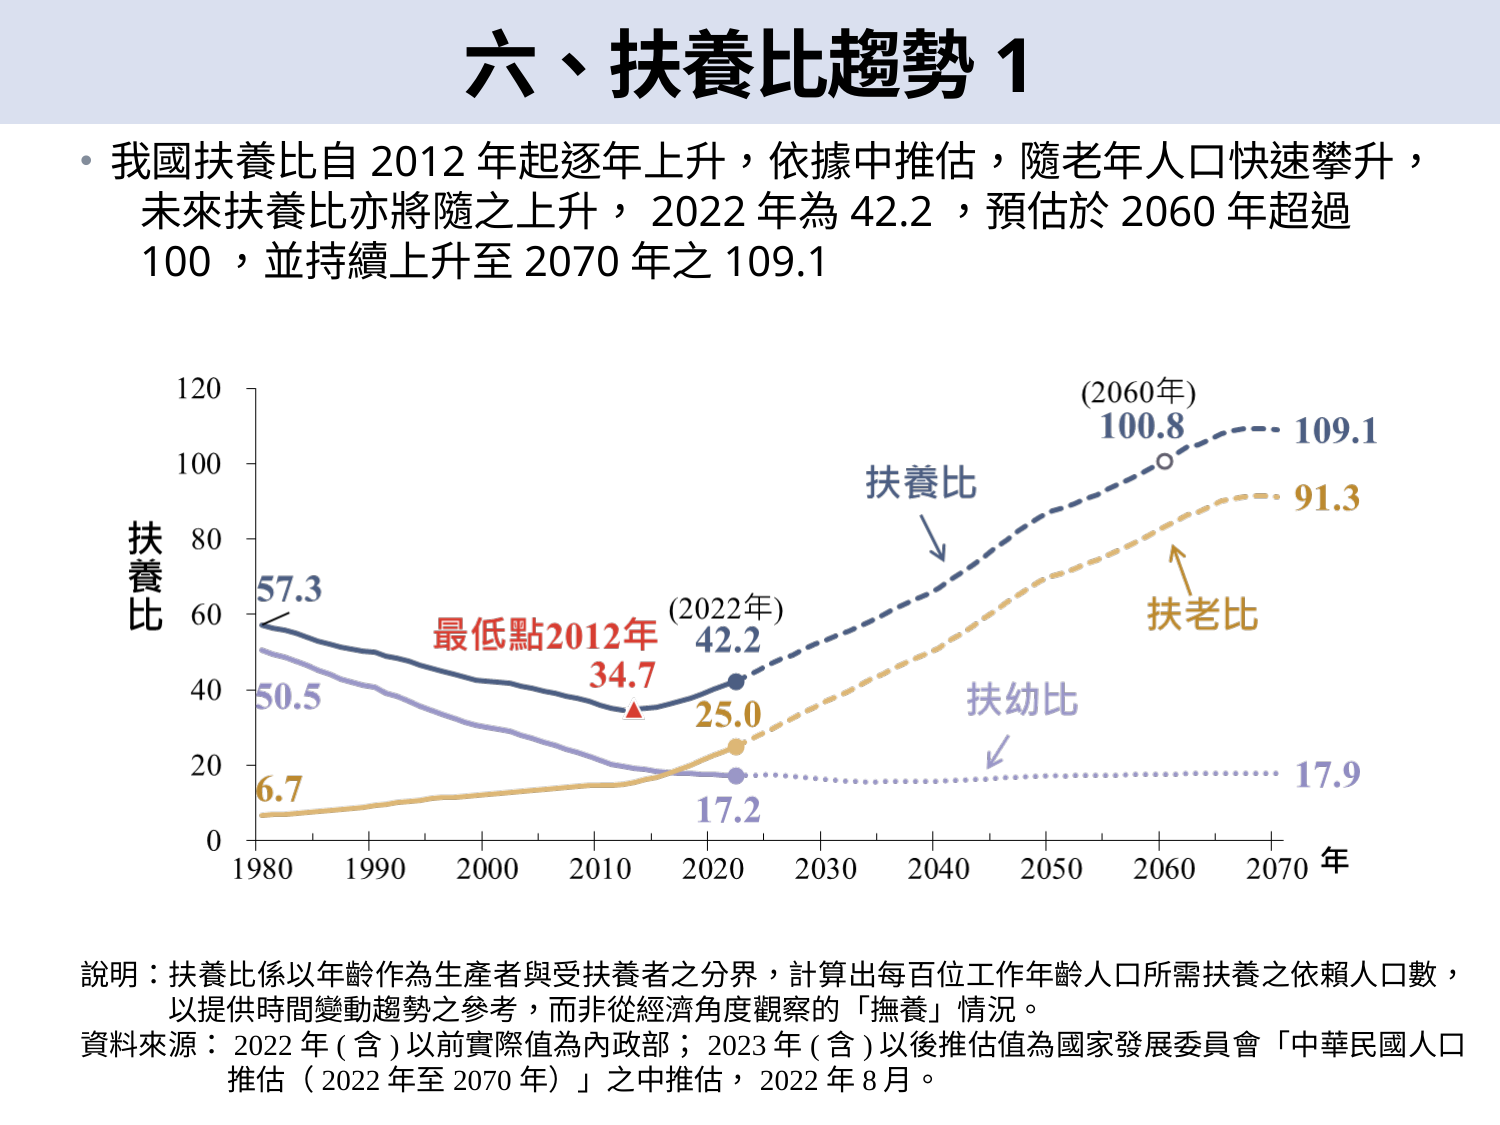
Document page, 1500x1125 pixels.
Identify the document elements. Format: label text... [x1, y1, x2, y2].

title 六、扶養比趨勢1 [0, 0, 1500, 125]
picture [109, 326, 1391, 899]
text_box 我國扶養比自2012年起逐年上升，依據中推估，隨老年人口快速攀升，未來扶養比亦將隨之上升，2022年為42.2，預估於2060年超過100，並持續上升至2070年之109.1 [64, 127, 1436, 358]
text_box 說明：扶養比係以年齡作為生產者與受扶養者之分界，計算出每百位工作年齡人口所需扶養之依賴人口數，以提供時間變動趨勢之參考，而非從經濟角度觀察的「撫養」情況。 資料來源：2022年(含)以前實際值為內政部；2023年(含)以後推估值為國家發展委員會「中華民國人口推估（2022年至2070年）」之中推估，2022年8月。 [64, 948, 1483, 1106]
